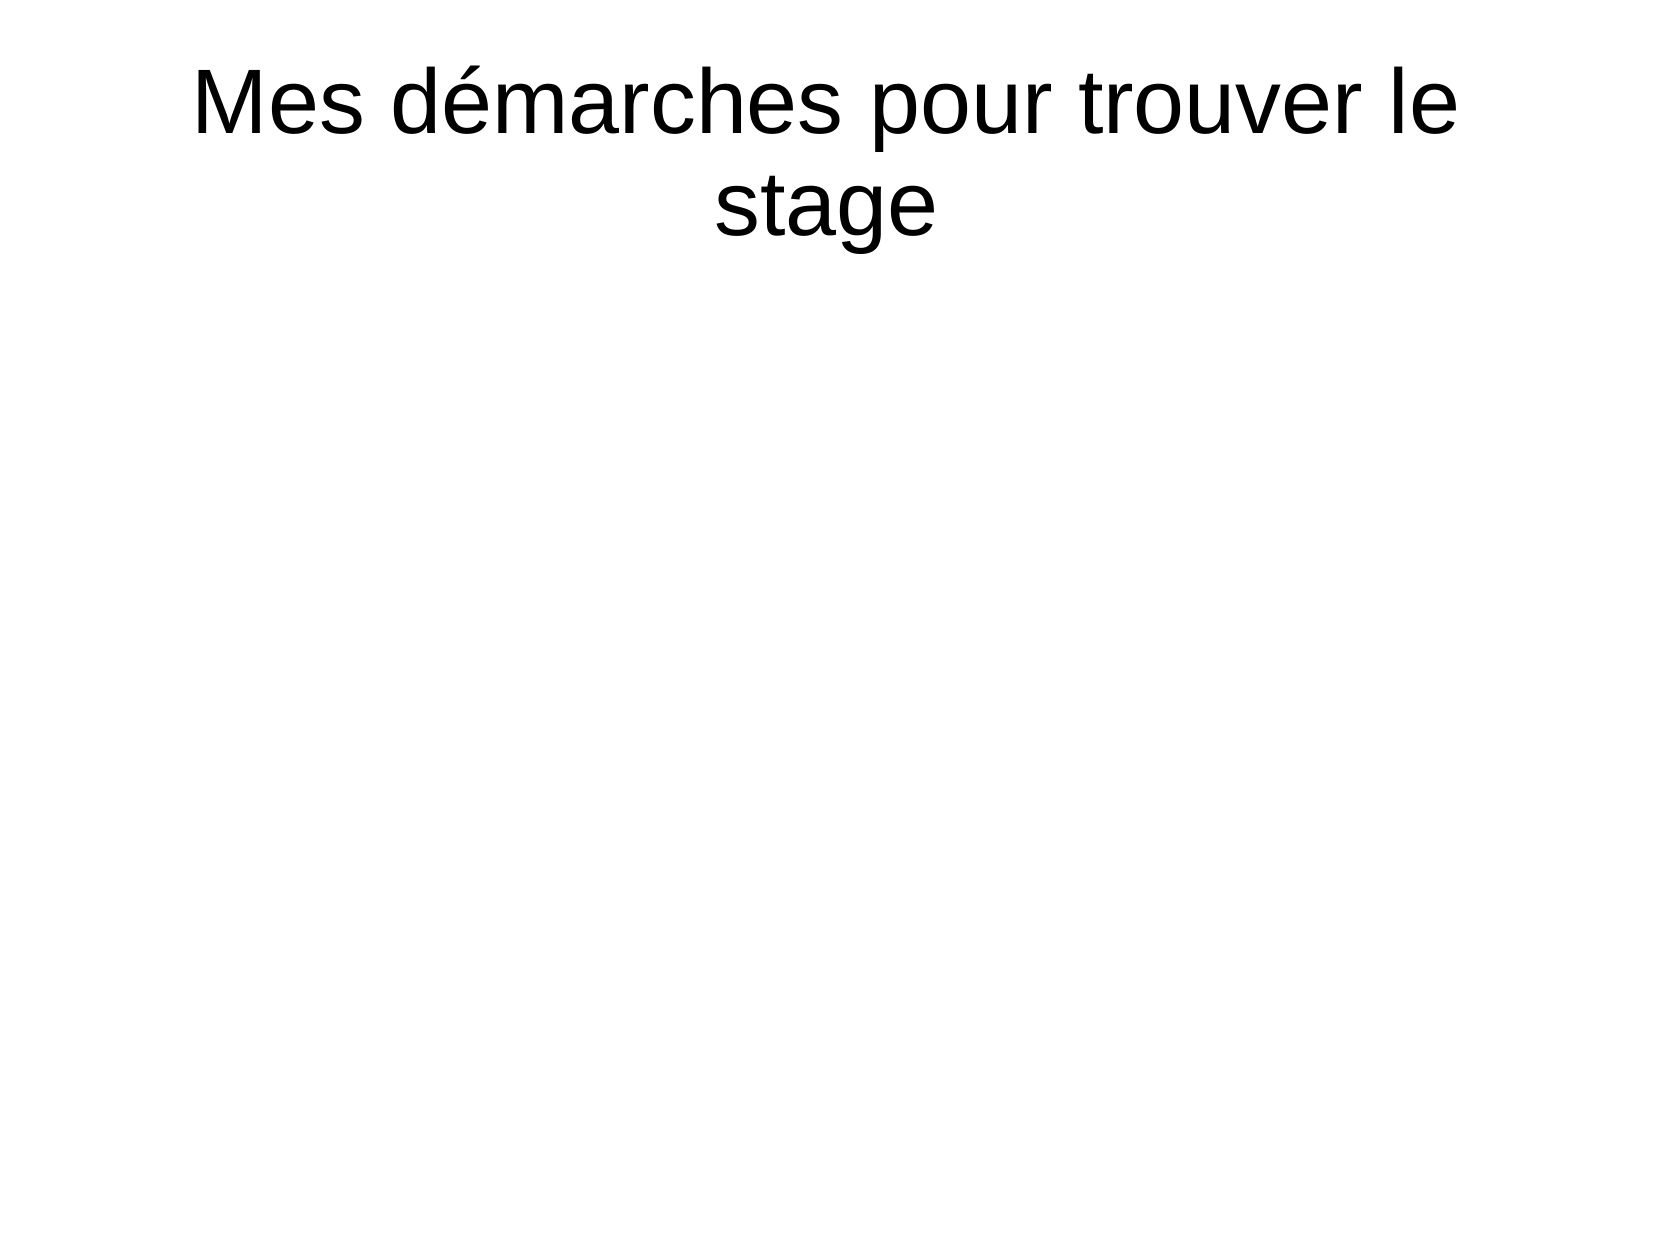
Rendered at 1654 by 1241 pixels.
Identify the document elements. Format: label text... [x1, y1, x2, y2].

title Mes démarches pour trouver le stage [82, 49, 1571, 257]
